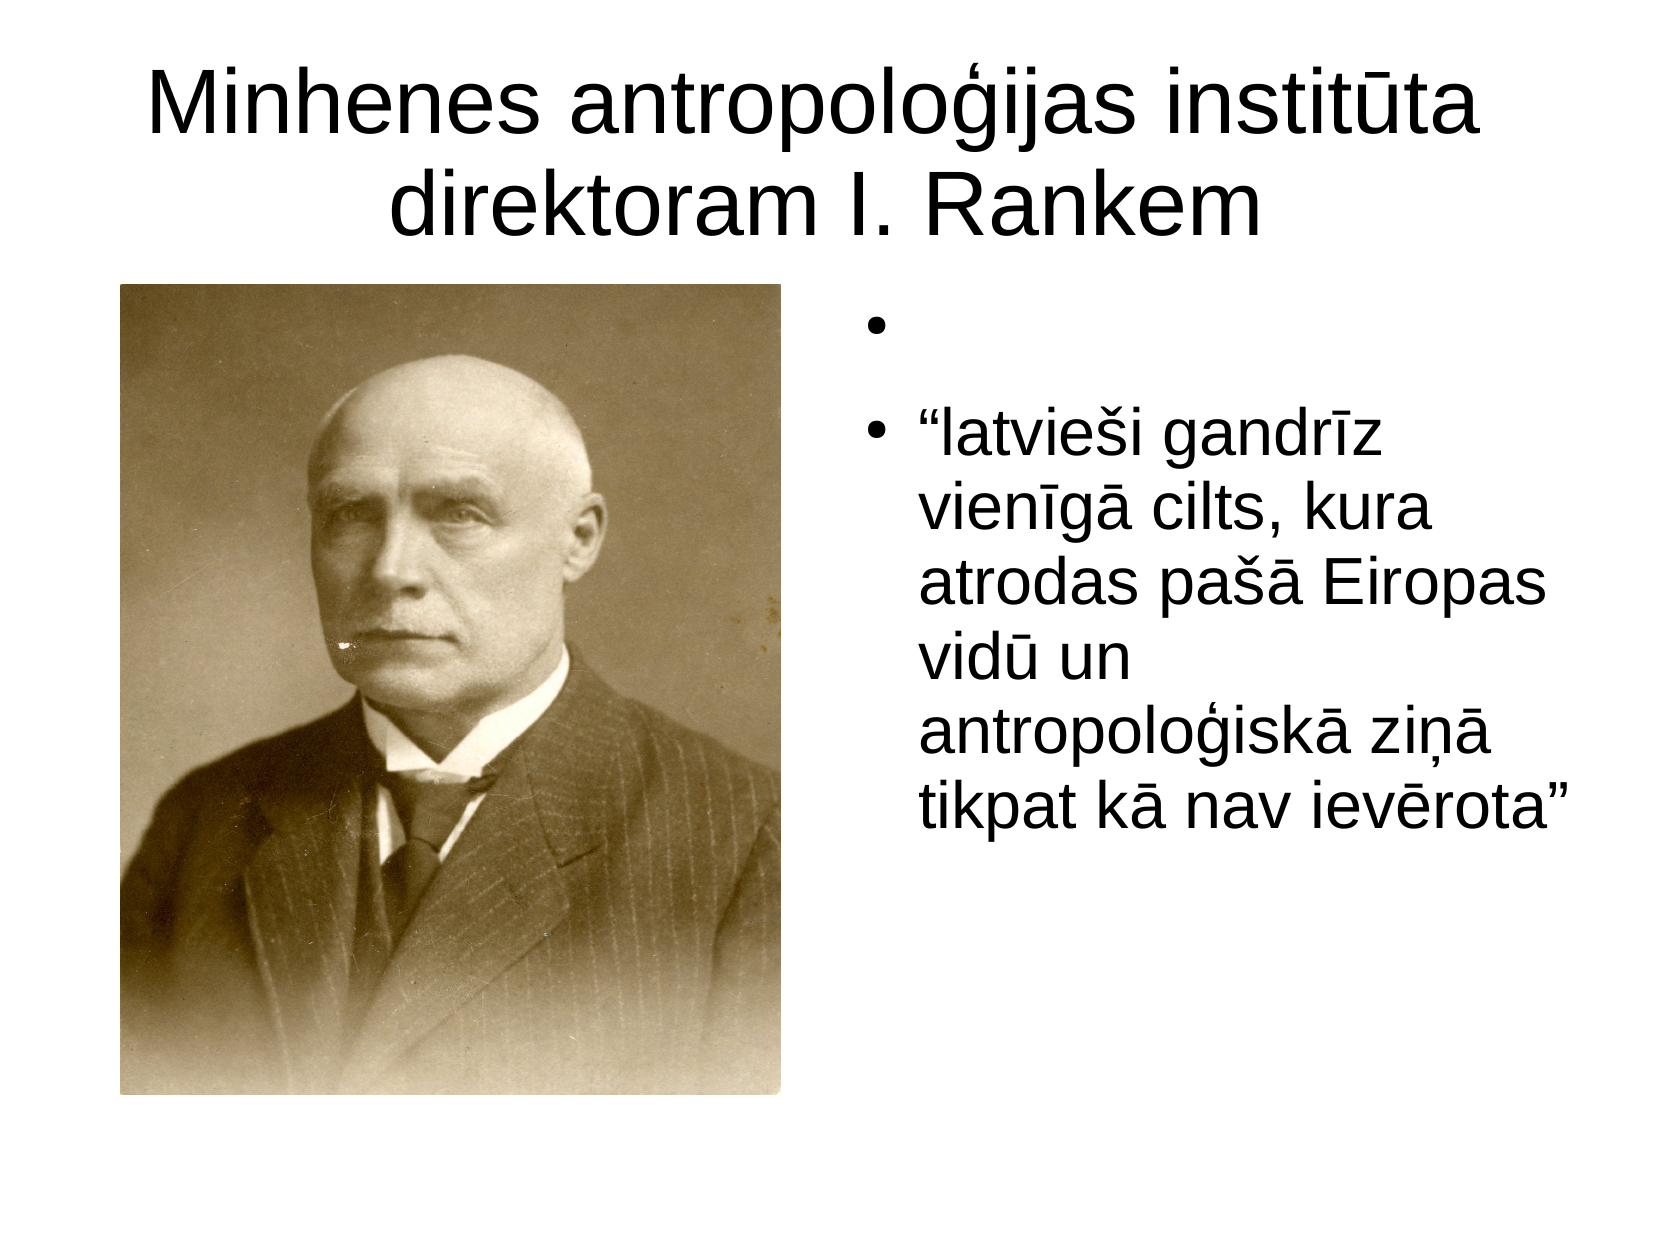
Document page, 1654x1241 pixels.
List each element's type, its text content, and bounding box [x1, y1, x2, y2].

list “latvieši gandrīz vienīgā cilts, kura atrodas pašā Eiropas vidū un antropoloģiskā ziņā tikpat kā nav ievērota” [847, 290, 1574, 1109]
title Minhenes antropoloģijas institūta direktoram I. Rankem [82, 49, 1571, 257]
picture [120, 284, 781, 1096]
